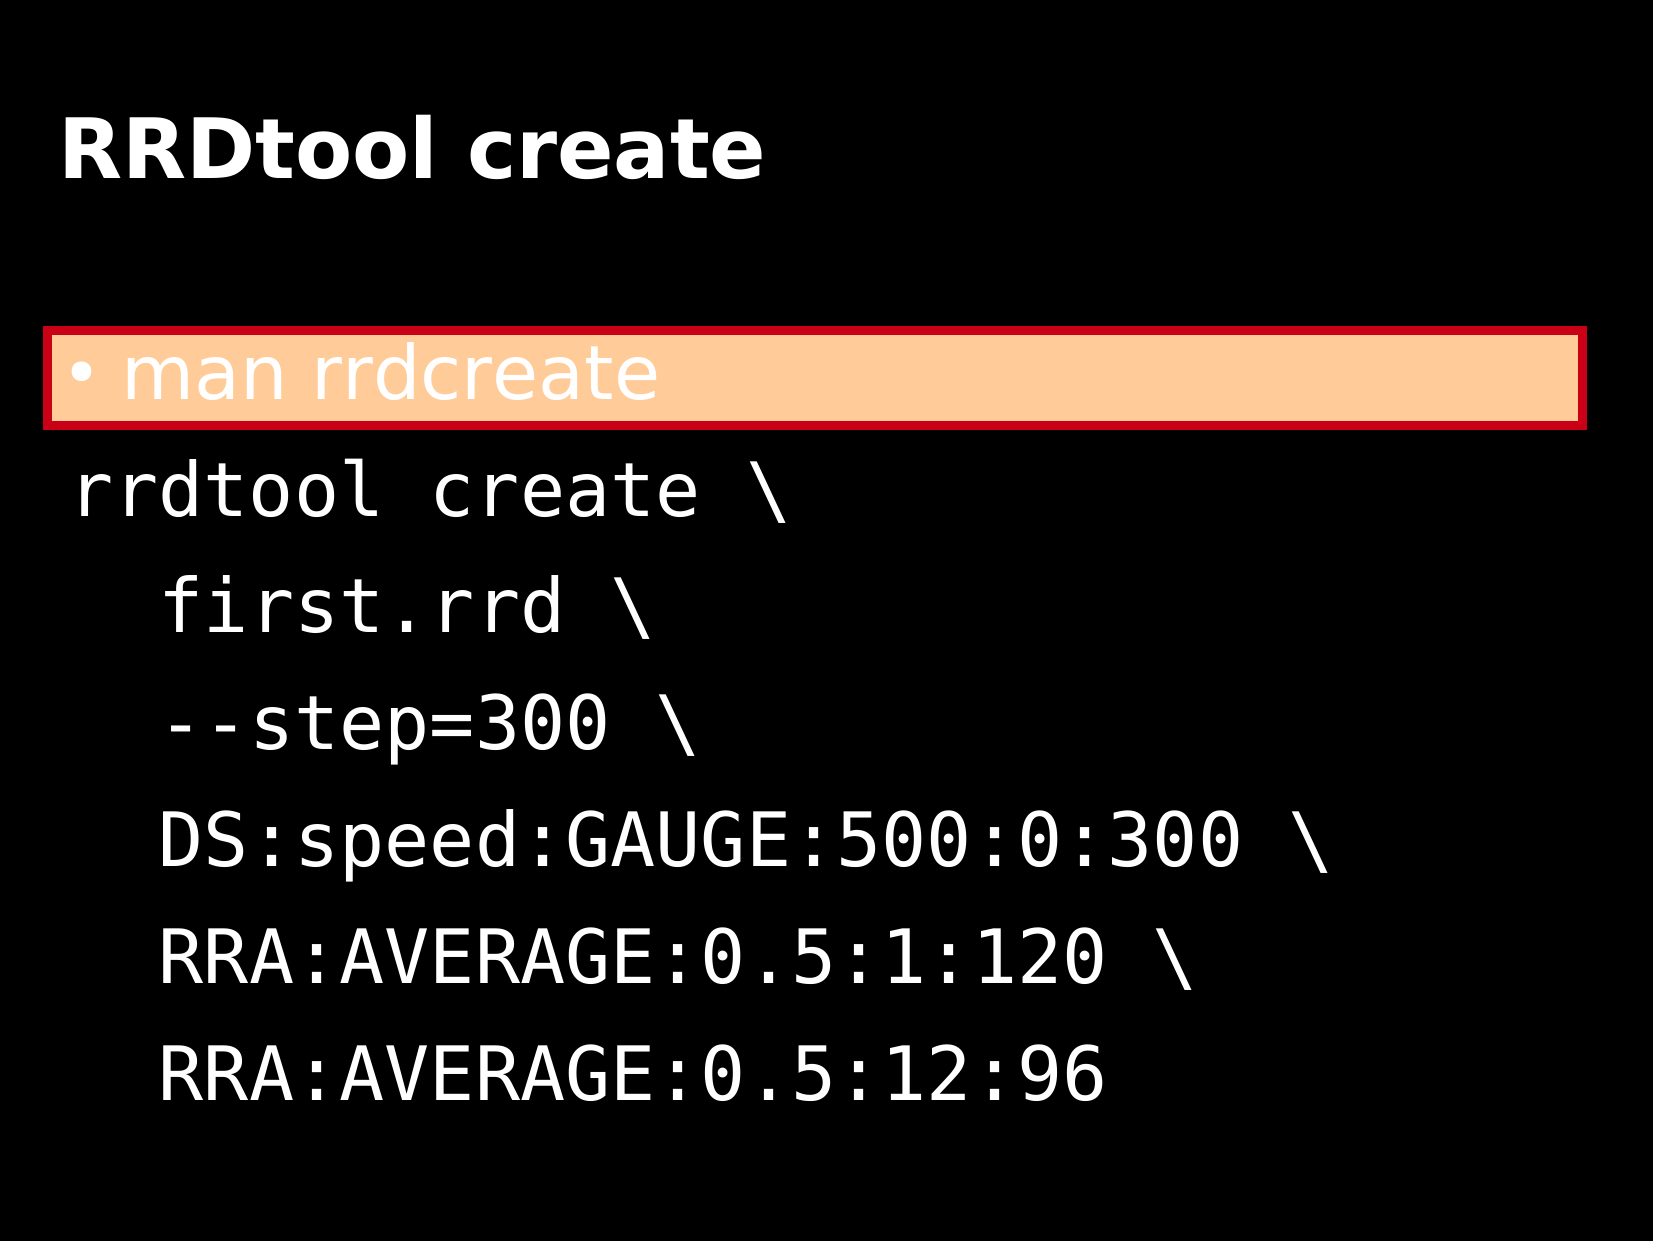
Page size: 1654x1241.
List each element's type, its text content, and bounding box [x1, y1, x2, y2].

list man rrdcreate rrdtool create \ first.rrd \ --step=300 \ DS:speed:GAUGE:500:0:300 \ RRA:AVERAGE:0.5:1:120 \ RRA:AVERAGE:0.5:12:96 [50, 329, 1571, 1119]
title RRDtool create [59, 75, 1607, 225]
text_box [1571, 330, 1583, 426]
